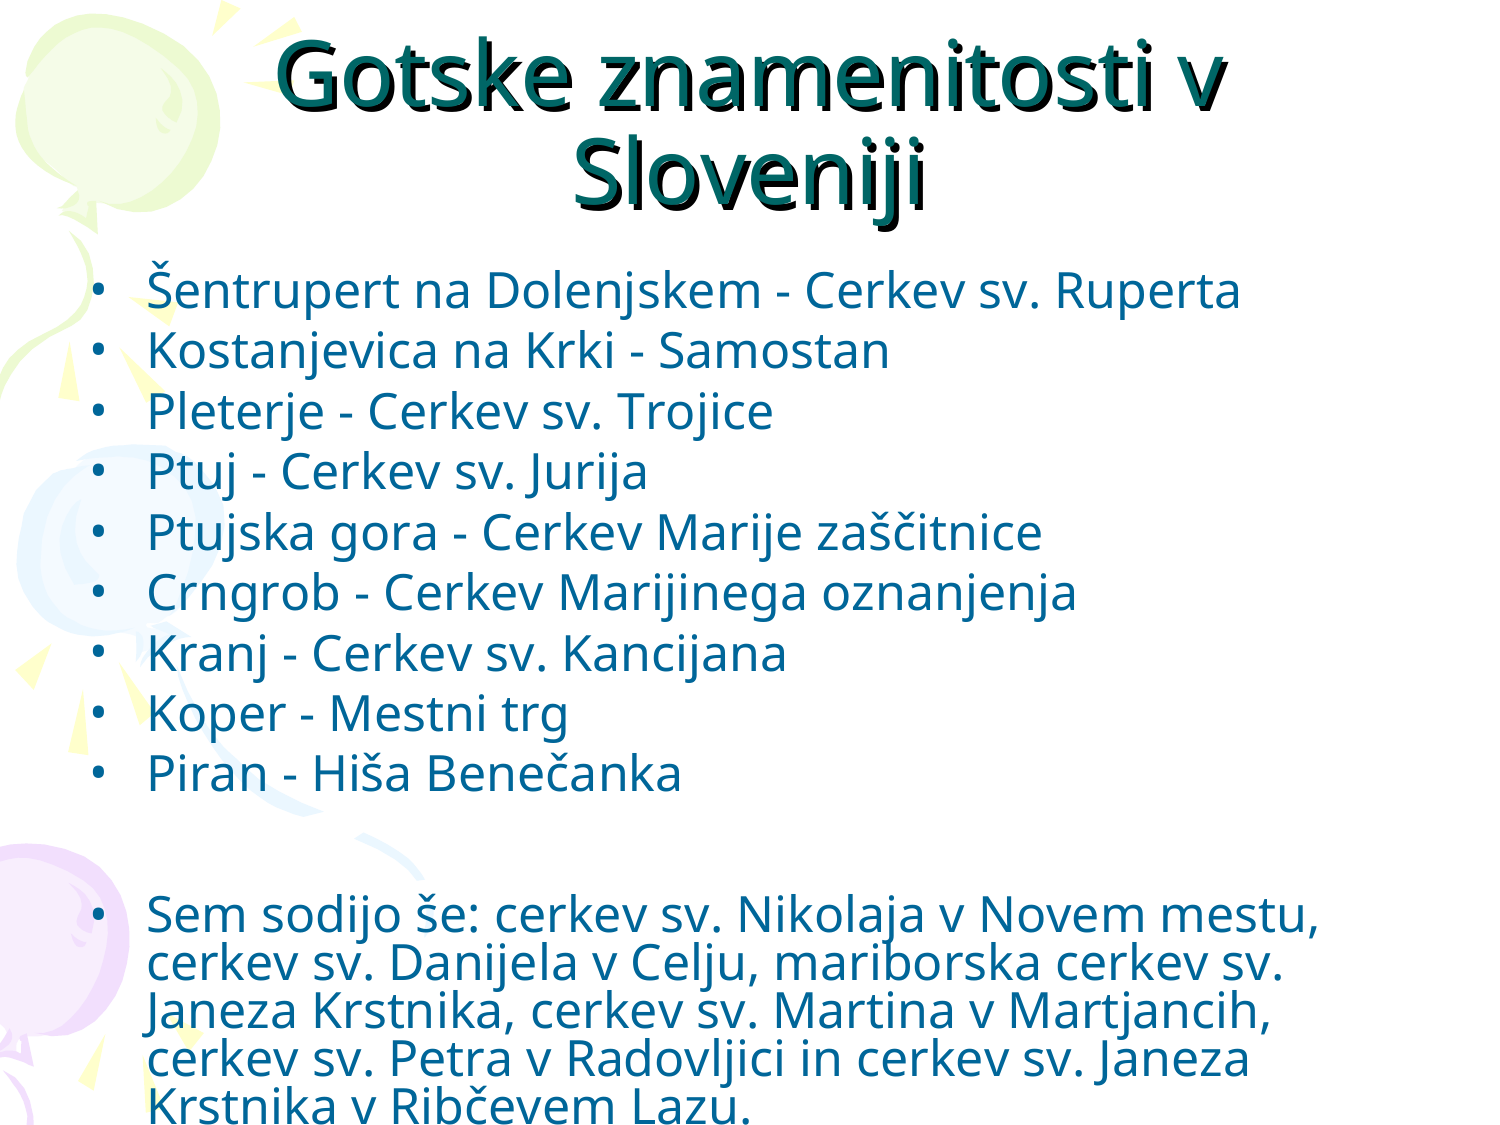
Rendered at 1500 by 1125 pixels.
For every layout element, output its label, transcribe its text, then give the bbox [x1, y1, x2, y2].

title Gotske znamenitosti v Sloveniji [72, 16, 1426, 233]
list Šentrupert na Dolenjskem - Cerkev sv. Ruperta Kostanjevica na Krki - Samostan Pleterje - Cerkev sv. Trojice Ptuj - Cerkev sv. Jurija Ptujska gora - Cerkev Marije zaščitnice Crngrob - Cerkev Marijinega oznanjenja Kranj - Cerkev sv. Kancijana Koper - Mestni trg Piran - Hiša Benečanka Sem sodijo še: cerkev sv. Nikolaja v Novem mestu, cerkev sv. Danijela v Celju, mariborska cerkev sv. Janeza Krstnika, cerkev sv. Martina v Martjancih, cerkev sv. Petra v Radovljici in cerkev sv. Janeza Krstnika v Ribčevem Lazu. [75, 262, 1426, 1125]
